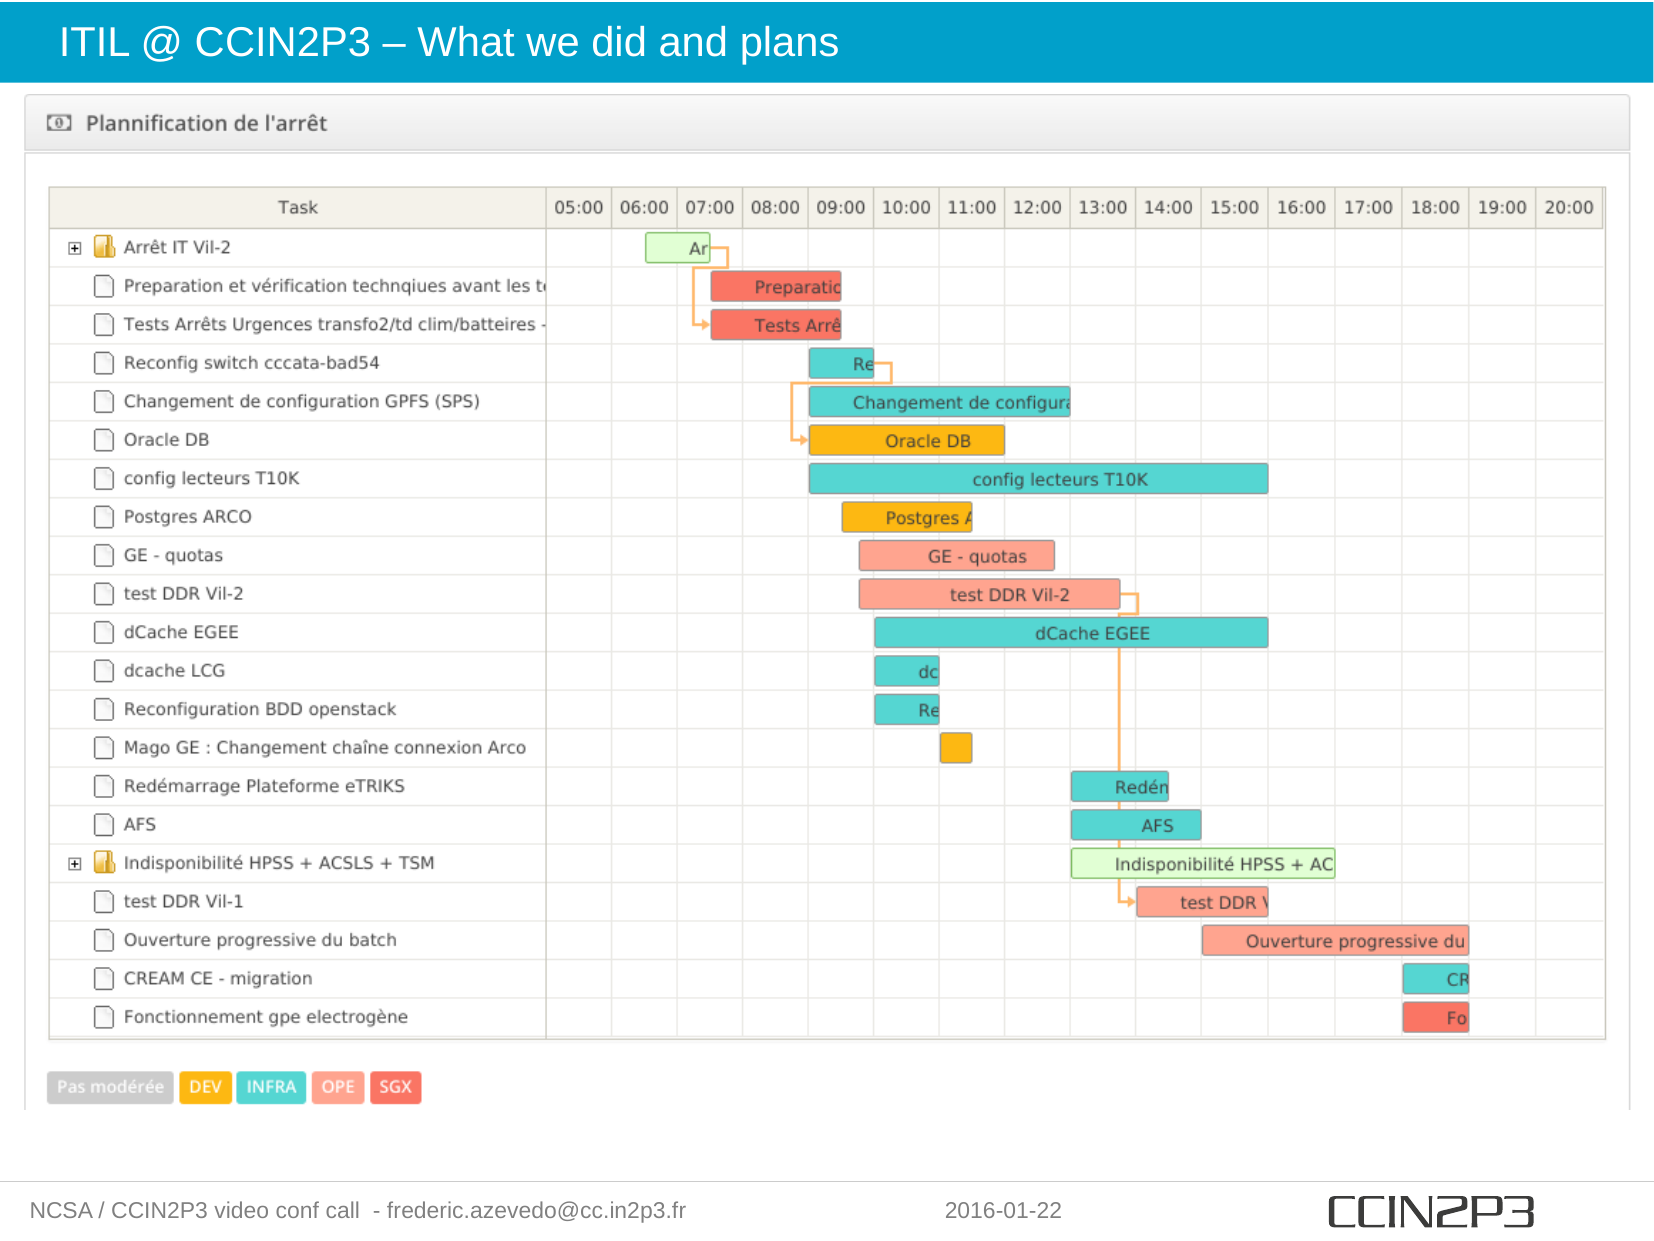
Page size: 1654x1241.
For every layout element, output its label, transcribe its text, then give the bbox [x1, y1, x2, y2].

picture [23, 94, 1642, 1110]
title ITIL @ CCIN2P3 – What we did and plans [0, 2, 1654, 83]
